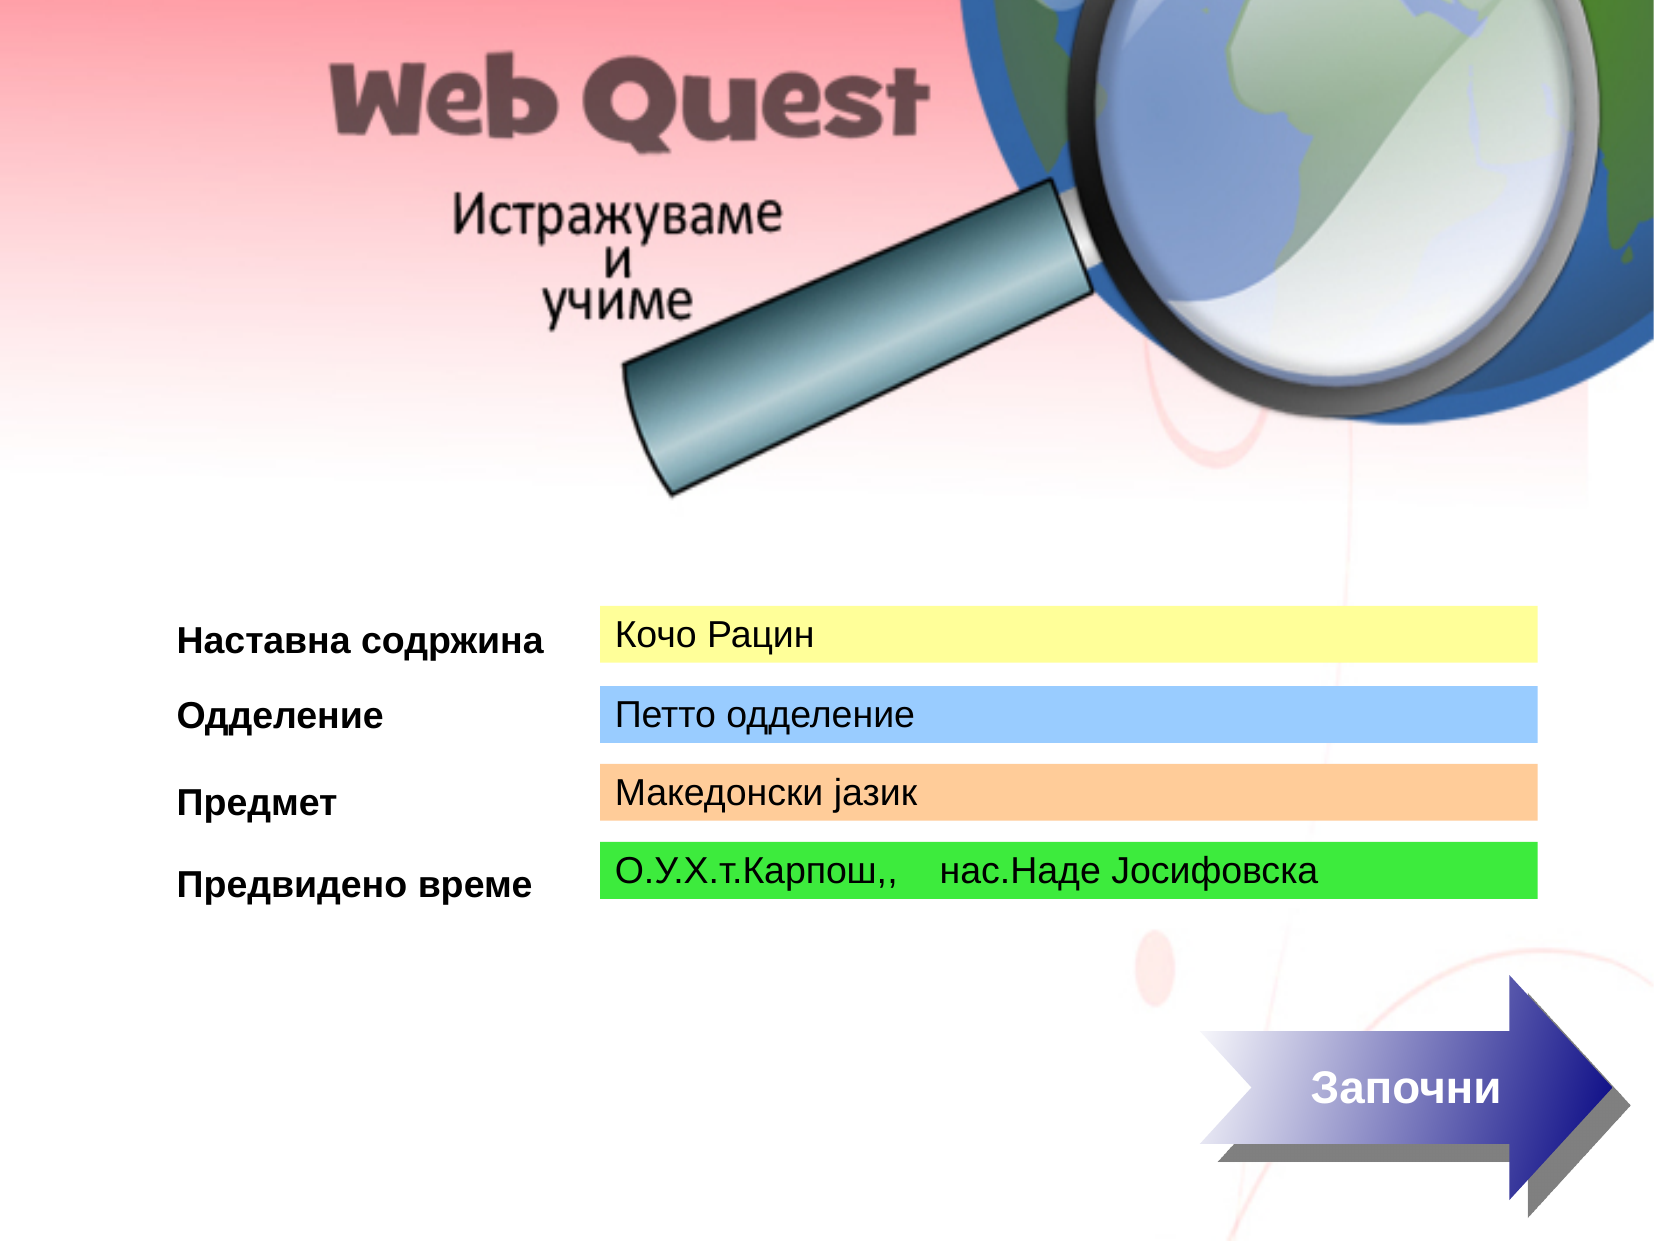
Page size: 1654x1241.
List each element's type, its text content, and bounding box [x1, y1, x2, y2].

text_box Петто одделение [809, 686, 1538, 743]
text_box Започни [1199, 975, 1613, 1201]
text_box Кочо Рацин [809, 605, 1538, 663]
text_box O.У.Х.т.Карпош,, нас.Наде Јосифовска [809, 841, 1538, 899]
text_box Македонски јазик [809, 763, 1538, 821]
chart [82, 290, 809, 1109]
picture [0, 0, 1654, 1241]
